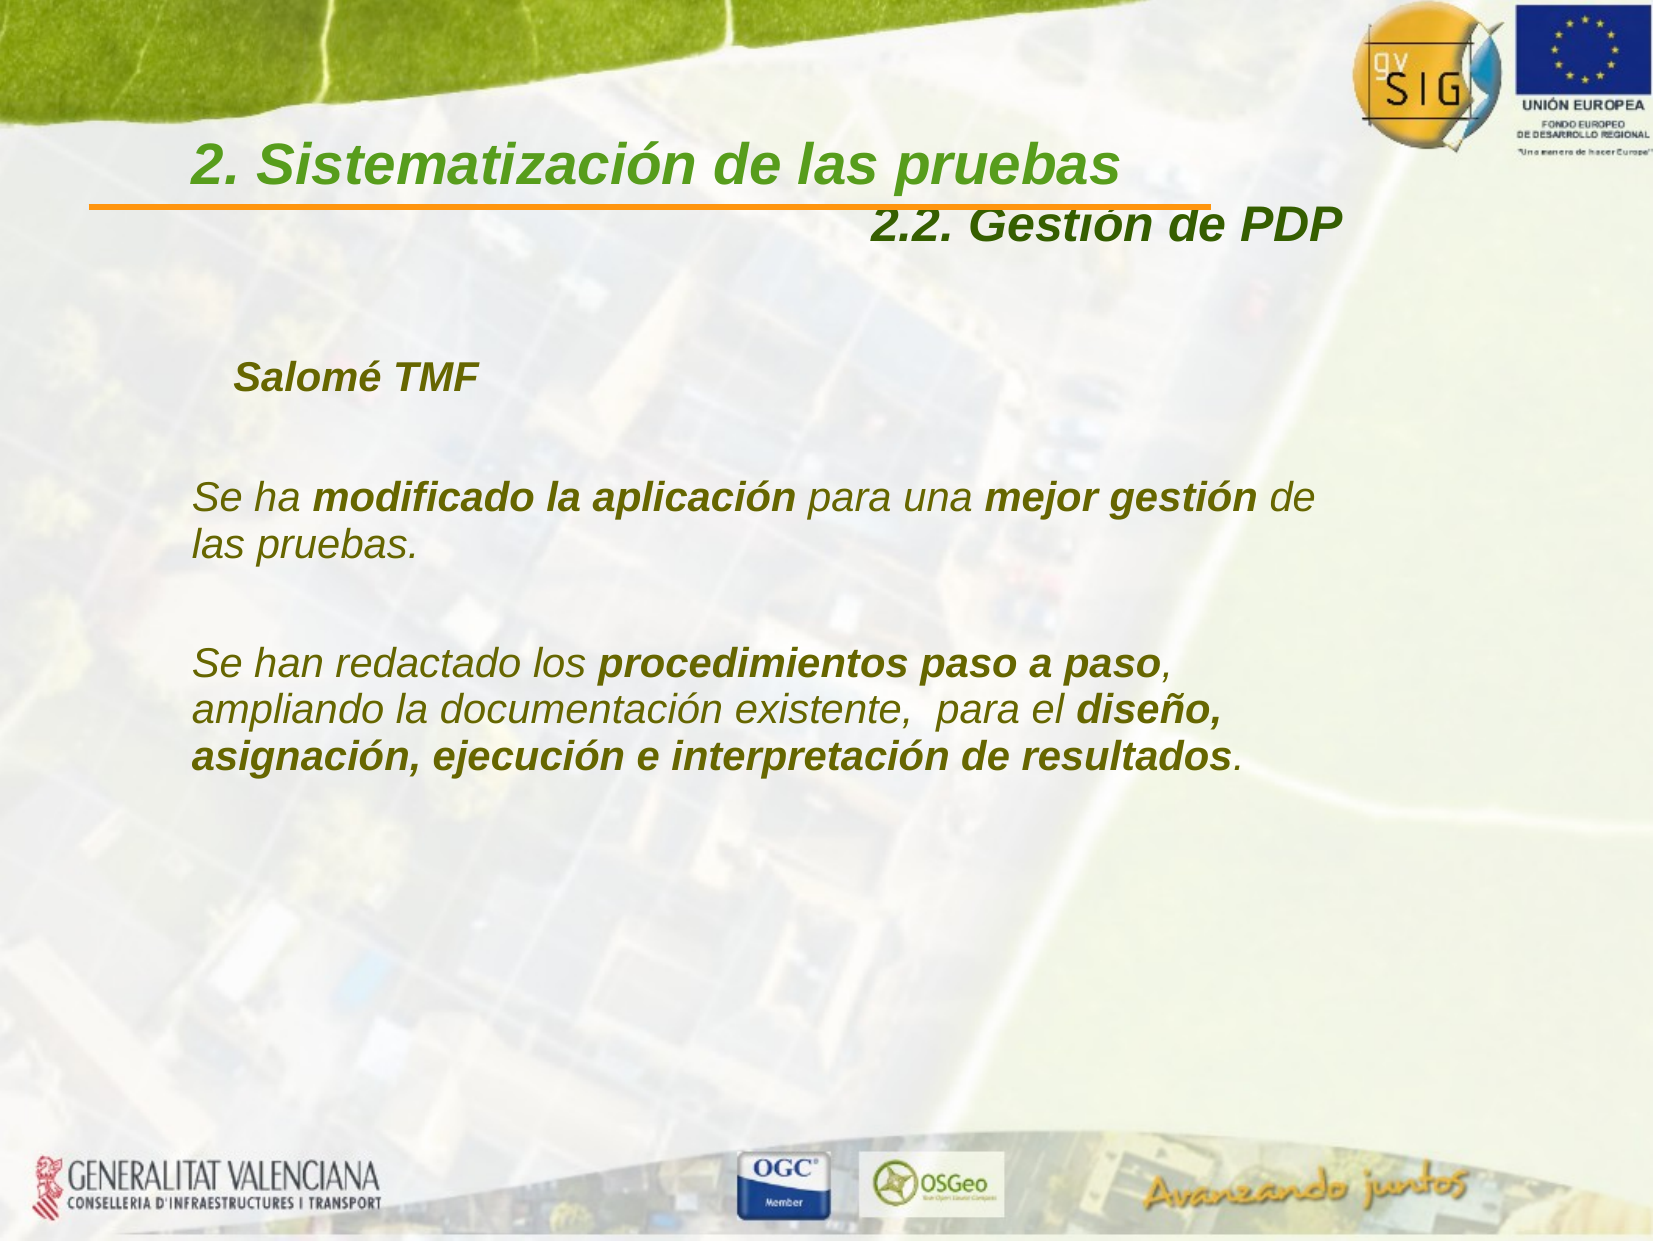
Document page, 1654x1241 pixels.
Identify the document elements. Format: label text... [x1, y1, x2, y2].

text_box Se ha modificado la aplicación para una mejor gestión de las pruebas. [177, 466, 1359, 589]
text_box Salomé TMF [218, 323, 1548, 391]
text_box 2. Sistematización de las pruebas 2.2. Gestión de PDP [177, 124, 1359, 276]
text_box Se han redactado los procedimientos paso a paso, ampliando la documentación existente, para el diseño, asignación, ejecución e interpretación de resultados. [177, 632, 1359, 809]
picture [0, 0, 1653, 1241]
